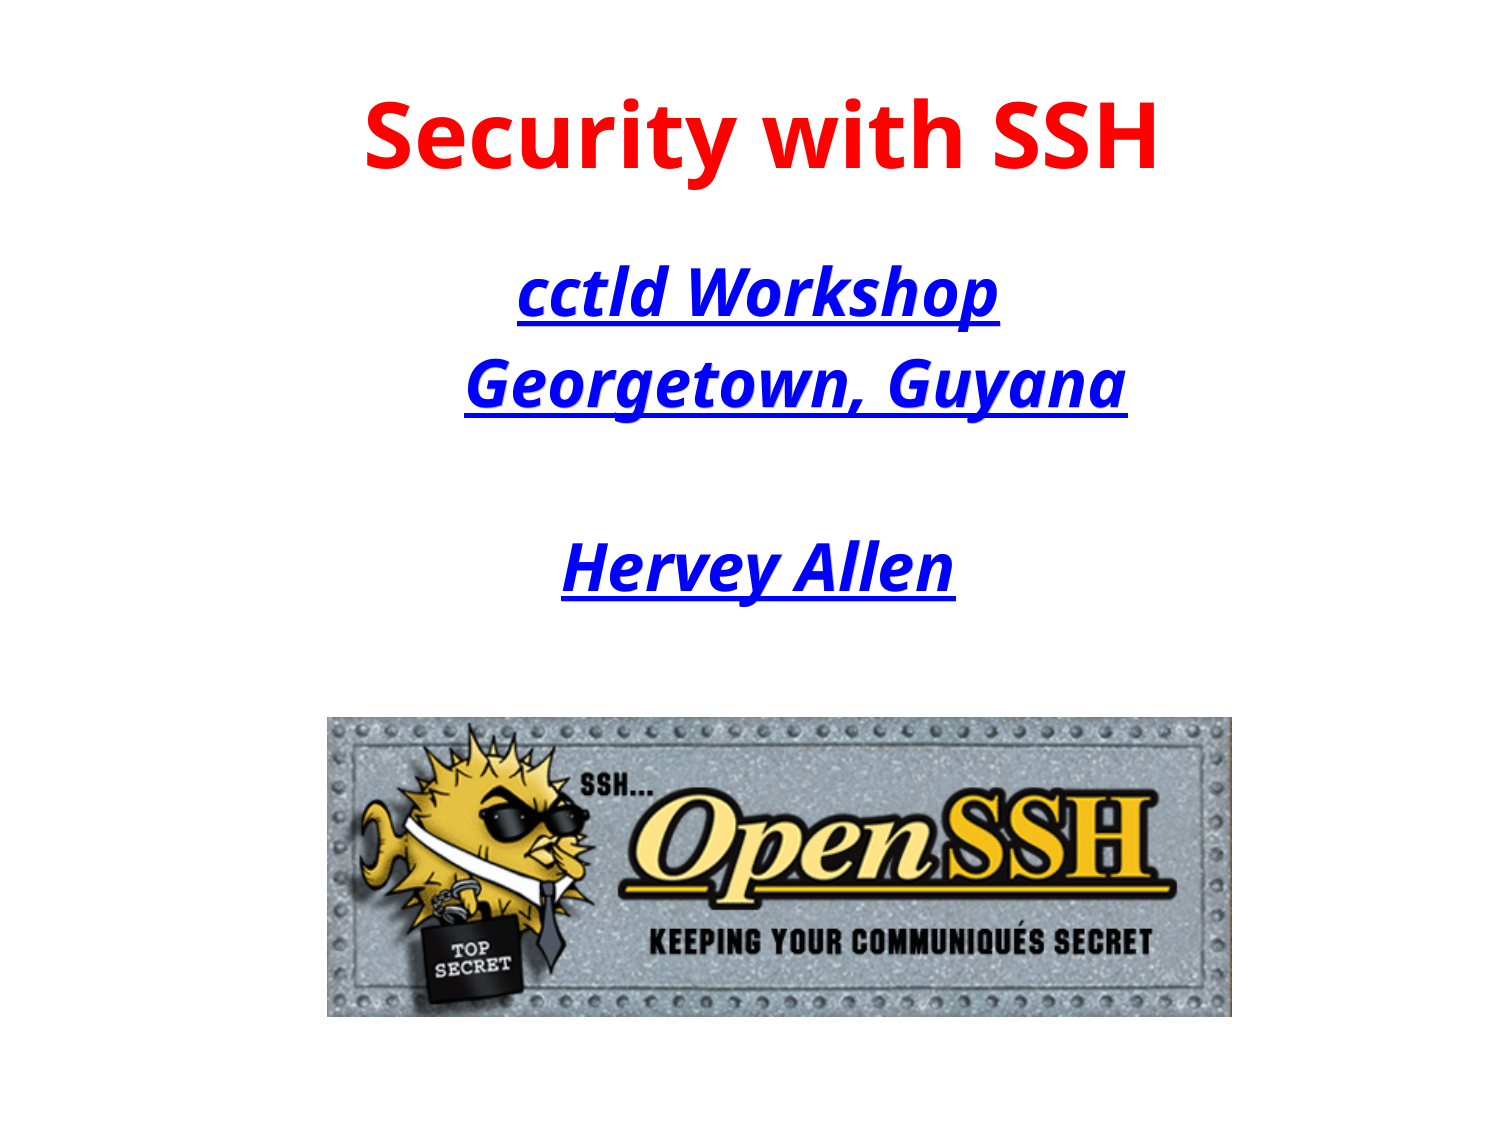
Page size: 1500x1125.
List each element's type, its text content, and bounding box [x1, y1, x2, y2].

title Security with SSH [239, 70, 1288, 188]
subtitle cctld Workshop Georgetown, Guyana Hervey Allen [51, 243, 1391, 611]
picture [327, 717, 1232, 1017]
